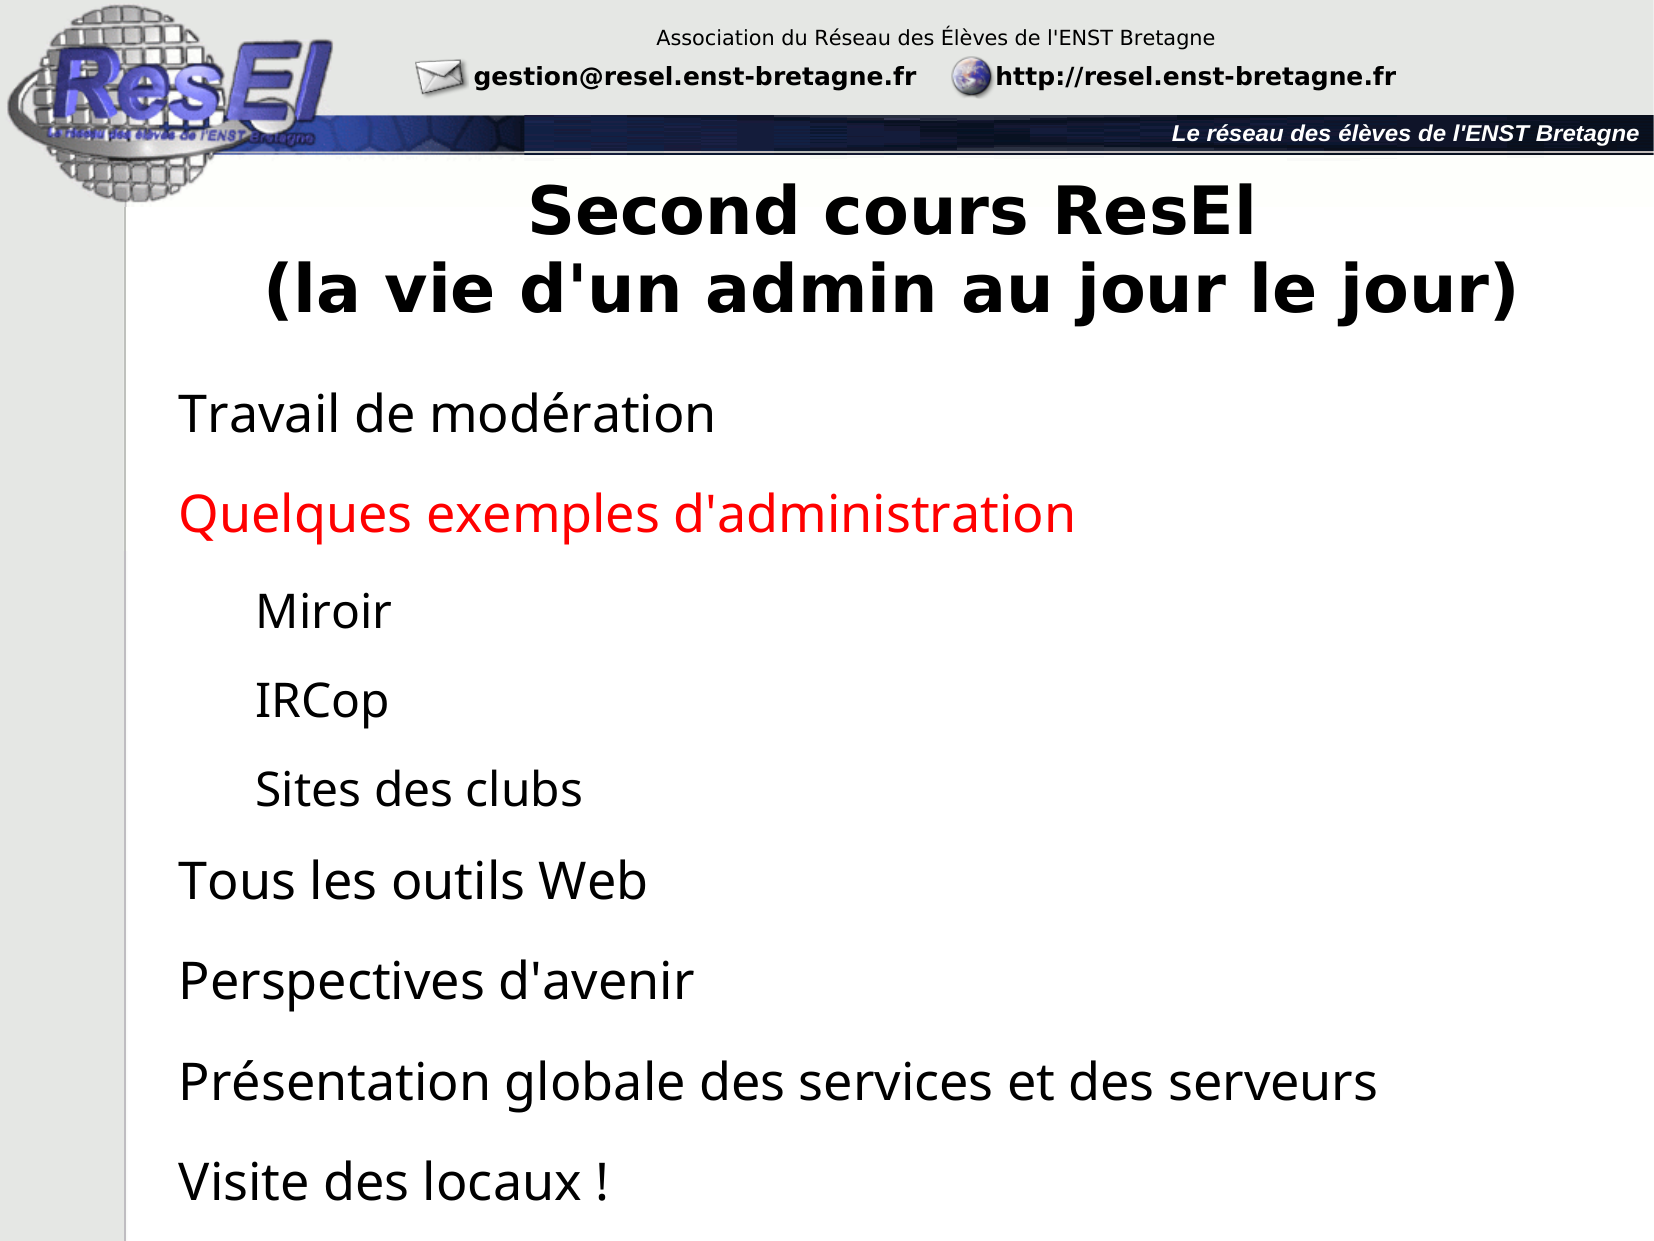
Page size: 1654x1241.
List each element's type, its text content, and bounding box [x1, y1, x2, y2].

title Second cours ResEl (la vie d'un admin au jour le jour) [195, 169, 1590, 333]
list Travail de modération Quelques exemples d'administration Miroir IRCop Sites des clubs Tous les outils Web Perspectives d'avenir Présentation globale des services et des serveurs Visite des locaux ! [161, 376, 1619, 1198]
picture [0, 0, 1654, 1241]
